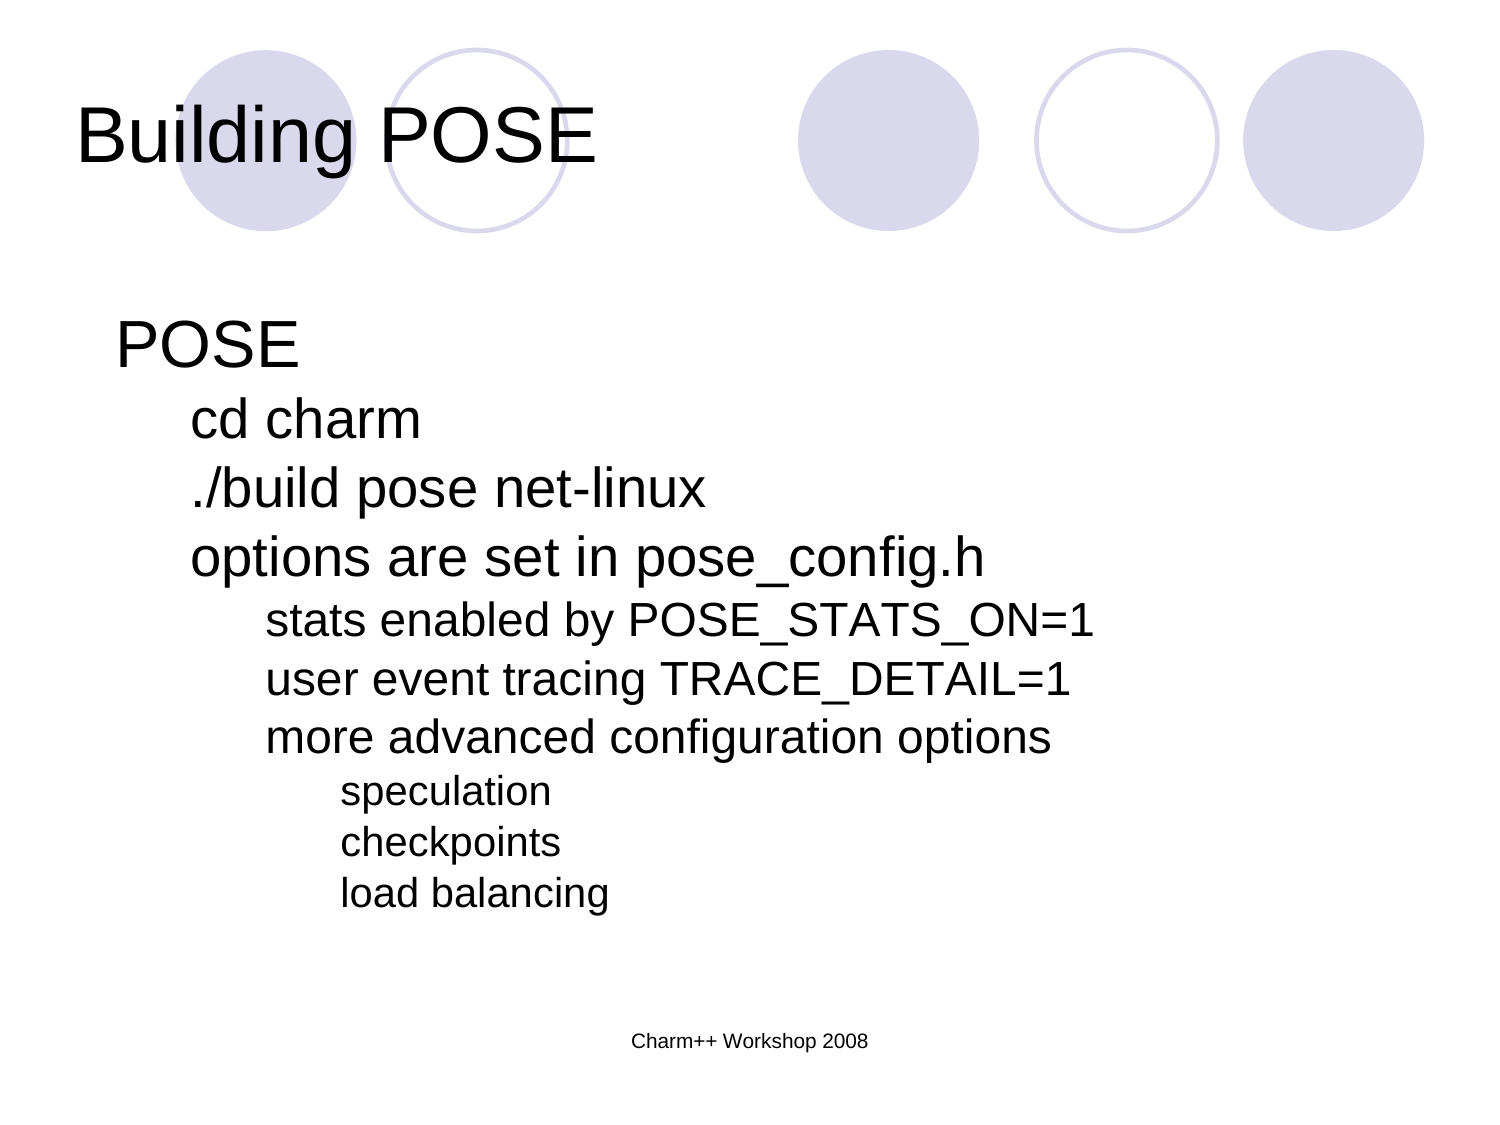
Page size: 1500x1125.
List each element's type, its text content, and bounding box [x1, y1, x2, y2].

title Building POSE [75, 45, 1426, 233]
list POSE cd charm ./build pose net-linux options are set in pose_config.h stats enabled by POSE_STATS_ON=1 user event tracing TRACE_DETAIL=1 more advanced configuration options speculation checkpoints load balancing [115, 315, 1397, 1044]
